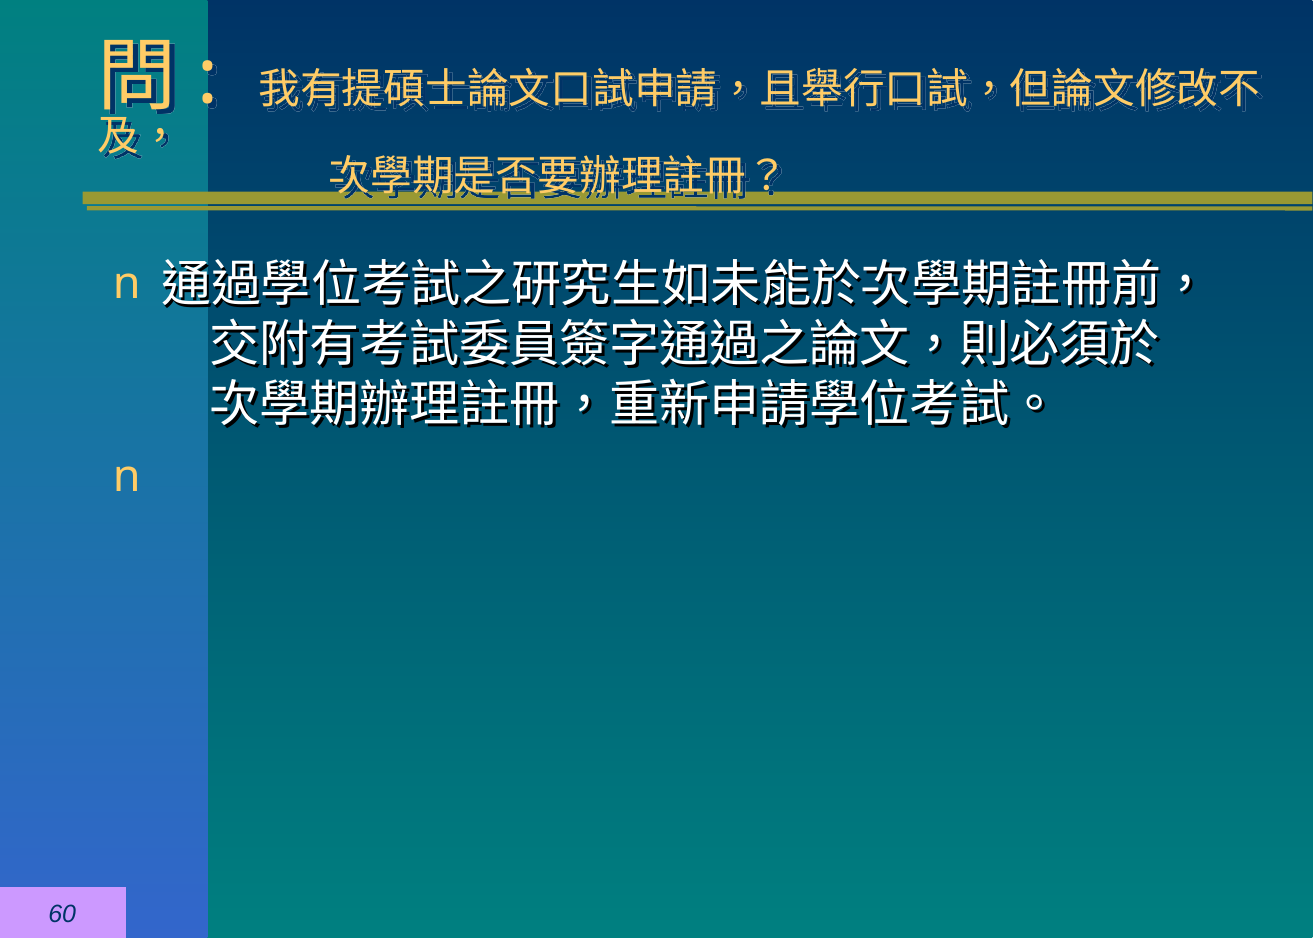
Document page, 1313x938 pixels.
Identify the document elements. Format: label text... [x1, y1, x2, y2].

text_box 60 [0, 887, 125, 938]
text_box [0, 0, 207, 938]
title 問: 我有提碩士論文口試申請，且舉行口試，但論文修改不及， 次學期是否要辦理註冊？ [84, 36, 1280, 188]
list 通過學位考試之研究生如未能於次學期註冊前，交附有考試委員簽字通過之論文，則必須於次學期辦理註冊，重新申請學位考試。 [99, 244, 1201, 844]
